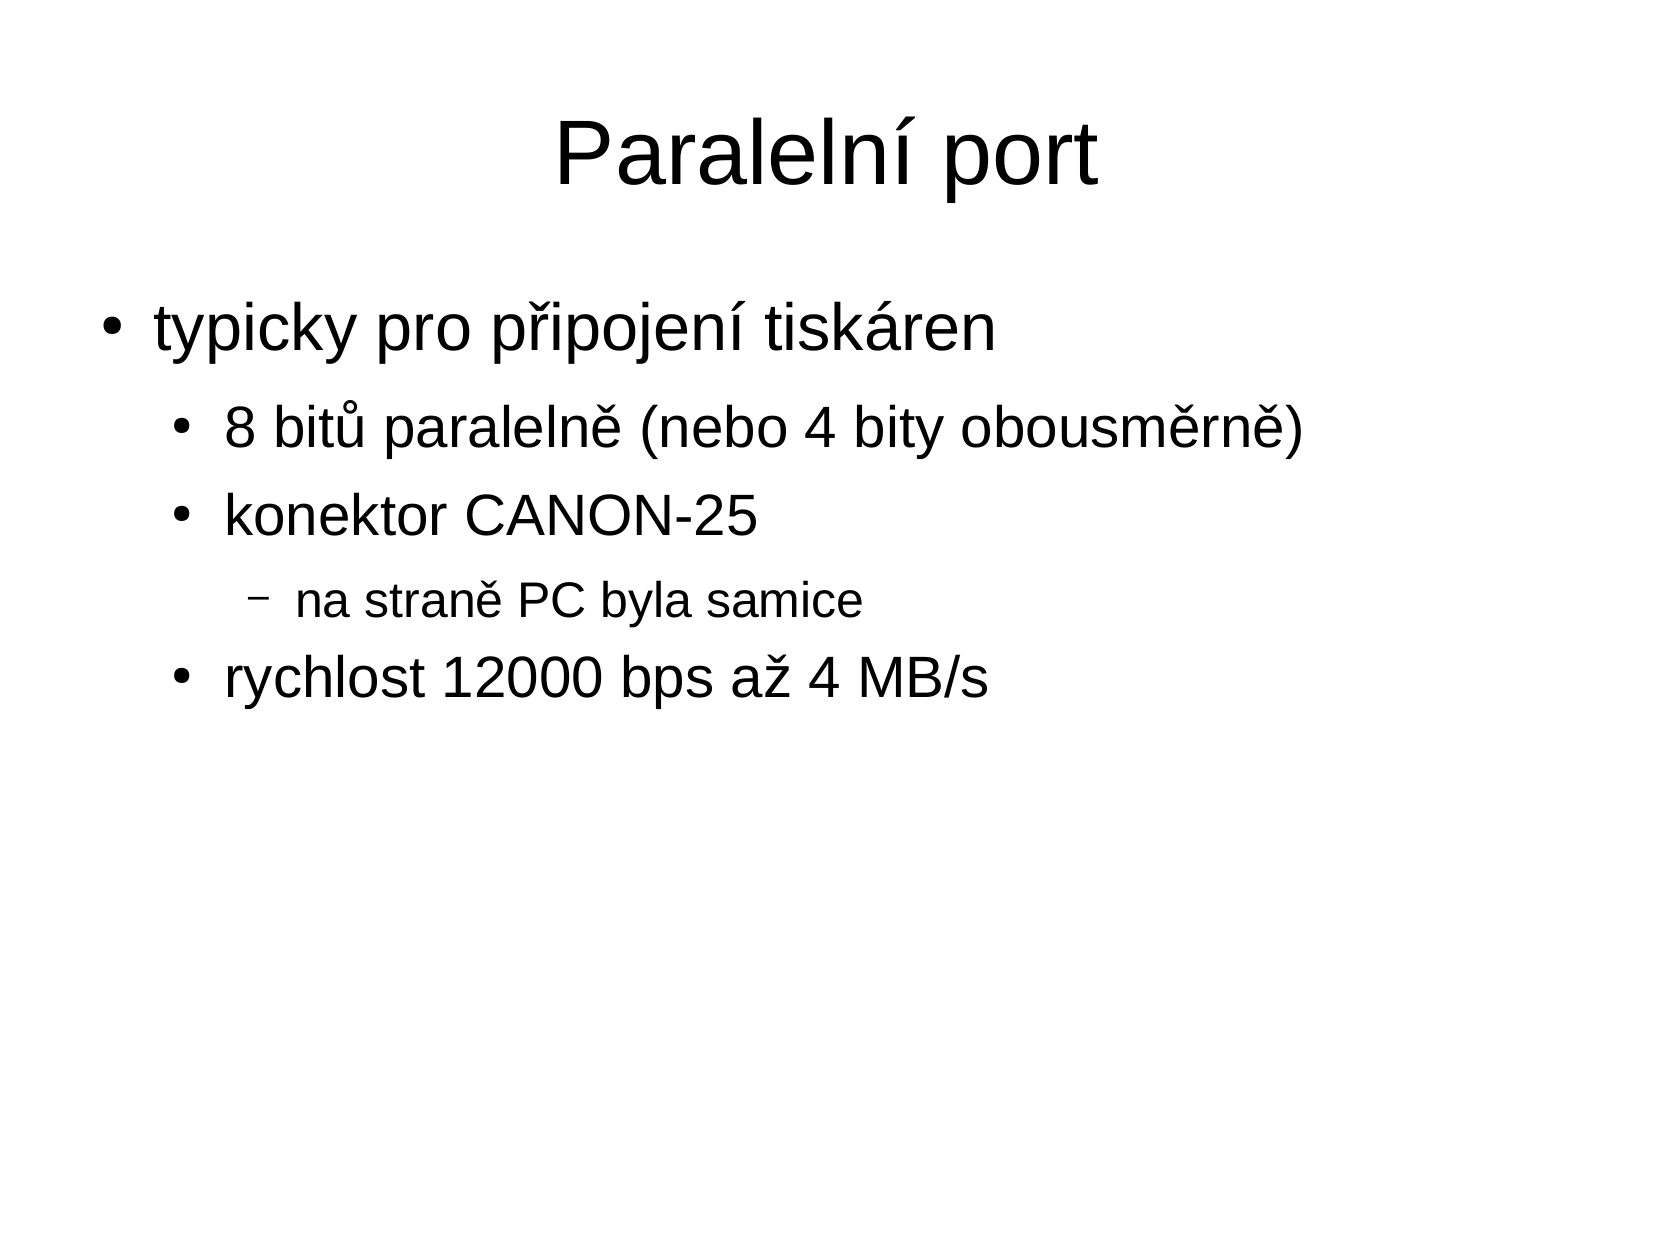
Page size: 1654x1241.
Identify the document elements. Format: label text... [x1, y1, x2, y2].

list typicky pro připojení tiskáren 8 bitů paralelně (nebo 4 bity obousměrně) konektor CANON-25 na straně PC byla samice rychlost 12000 bps až 4 MB/s [82, 290, 1571, 1109]
title Paralelní port [82, 56, 1571, 250]
